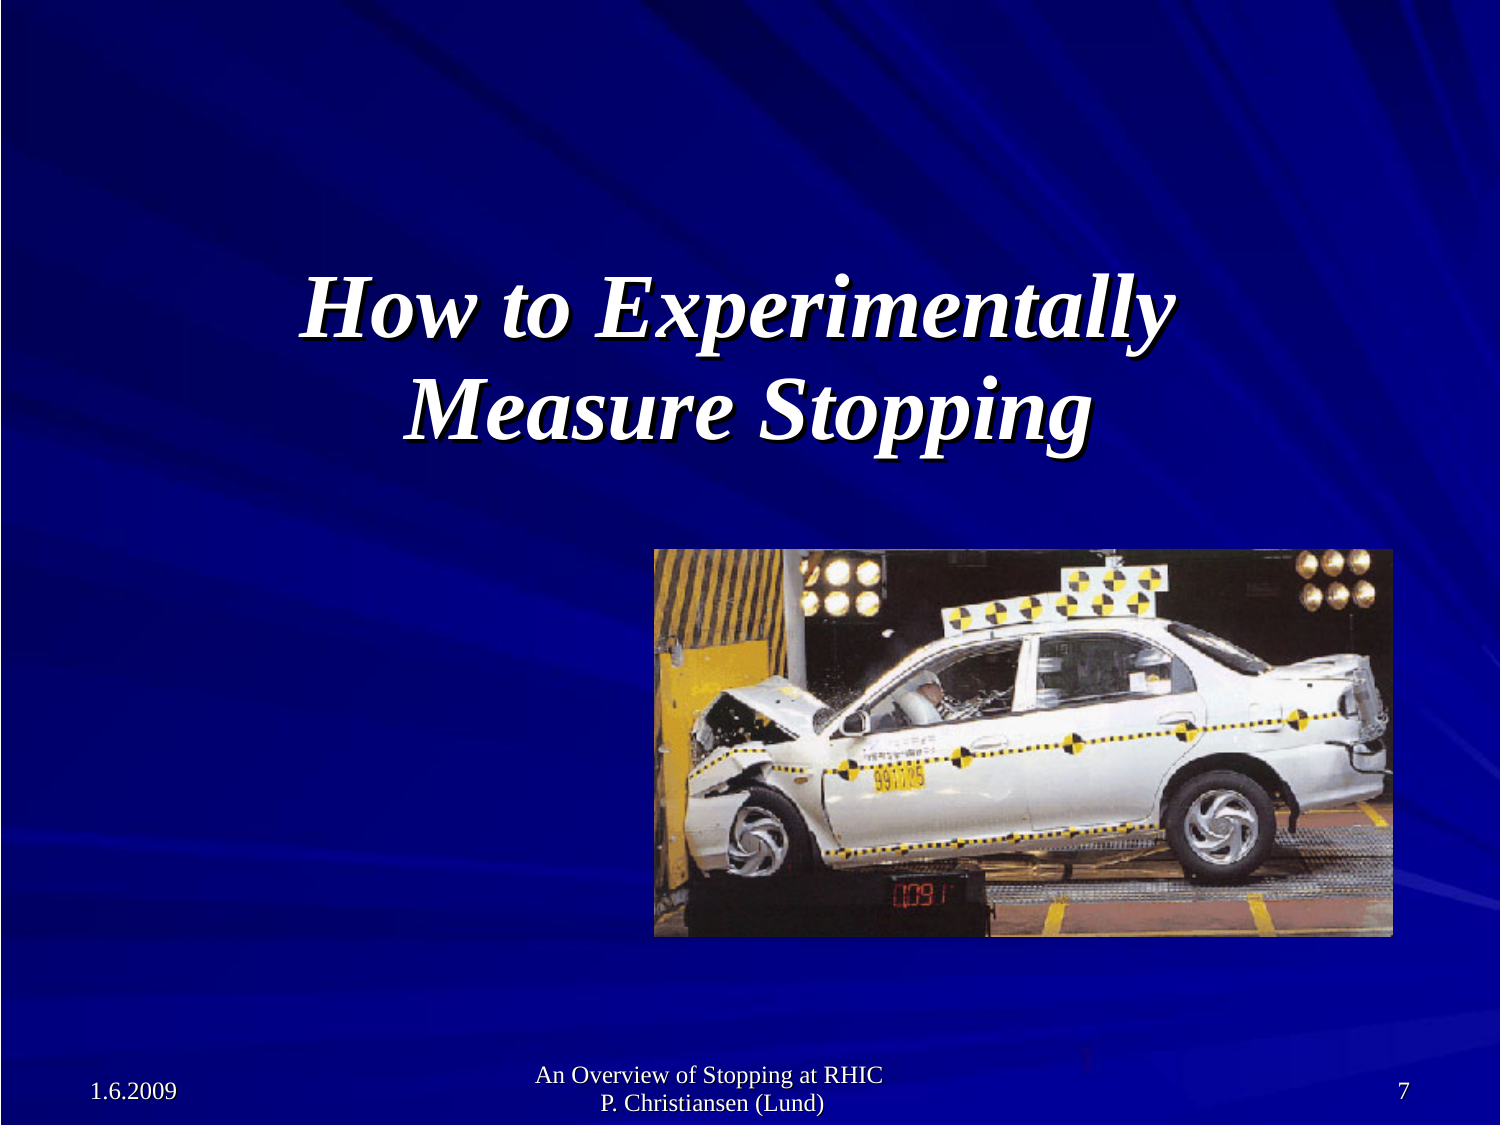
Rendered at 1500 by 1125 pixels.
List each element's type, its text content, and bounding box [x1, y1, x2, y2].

picture [1, 0, 1500, 1125]
title How to Experimentally Measure Stopping [75, 255, 1425, 459]
